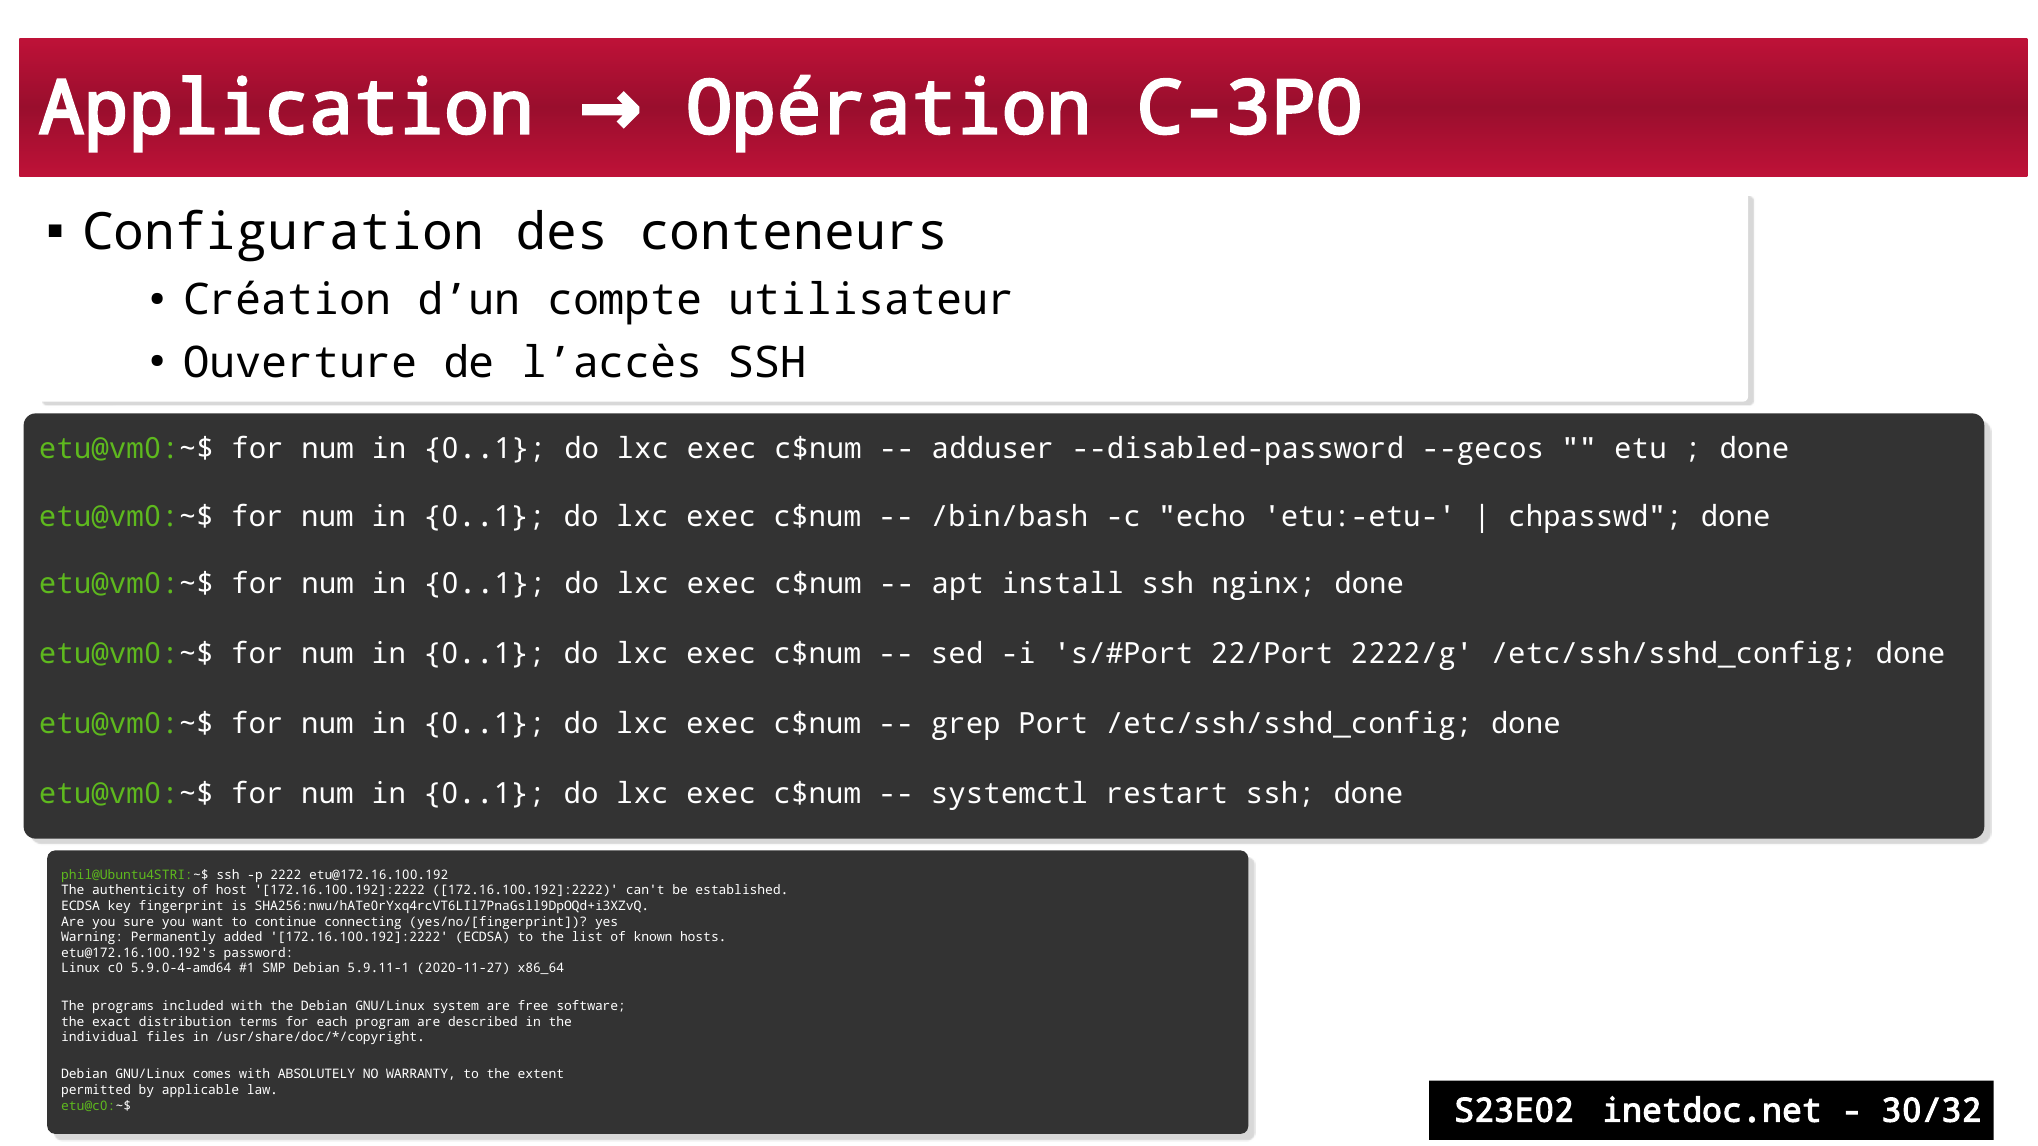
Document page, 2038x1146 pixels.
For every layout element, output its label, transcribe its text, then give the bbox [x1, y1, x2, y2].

text_box phil@Ubuntu4STRI:~$ ssh -p 2222 etu@172.16.100.192 The authenticity of host '[172.16.100.192]:2222 ([172.16.100.192]:2222)' can't be established. ECDSA key fingerprint is SHA256:nwu/hATe0rYxq4rcVT6LIl7PnaGsll9DpOQd+i3XZvQ. Are you sure you want to continue connecting (yes/no/[fingerprint])? yes Warning: Permanently added '[172.16.100.192]:2222' (ECDSA) to the list of known hosts. etu@172.16.100.192's password: Linux c0 5.9.0-4-amd64 #1 SMP Debian 5.9.11-1 (2020-11-27) x86_64 The programs included with the Debian GNU/Linux system are free software; the exact distribution terms for each program are described in the individual files in /usr/share/doc/*/copyright. Debian GNU/Linux comes with ABSOLUTELY NO WARRANTY, to the extent permitted by applicable law. etu@c0:~$ [47, 850, 1249, 1134]
text_box Application → Opération C-3PO [19, 38, 2028, 177]
text_box etu@vm0:~$ for num in {0..1}; do lxc exec c$num -- adduser --disabled-password --gecos "" etu ; done etu@vm0:~$ for num in {0..1}; do lxc exec c$num -- /bin/bash -c "echo 'etu:-etu-' | chpasswd"; done etu@vm0:~$ for num in {0..1}; do lxc exec c$num -- apt install ssh nginx; done etu@vm0:~$ for num in {0..1}; do lxc exec c$num -- sed -i 's/#Port 22/Port 2222/g' /etc/ssh/sshd_config; done etu@vm0:~$ for num in {0..1}; do lxc exec c$num -- grep Port /etc/ssh/sshd_config; done etu@vm0:~$ for num in {0..1}; do lxc exec c$num -- systemctl restart ssh; done [23, 413, 1985, 839]
text_box S23E02 inetdoc.net - <numéro>/32 [1429, 1080, 1994, 1140]
text_box Configuration des conteneurs Création d’un compte utilisateur Ouverture de l’accès SSH [35, 188, 1749, 402]
